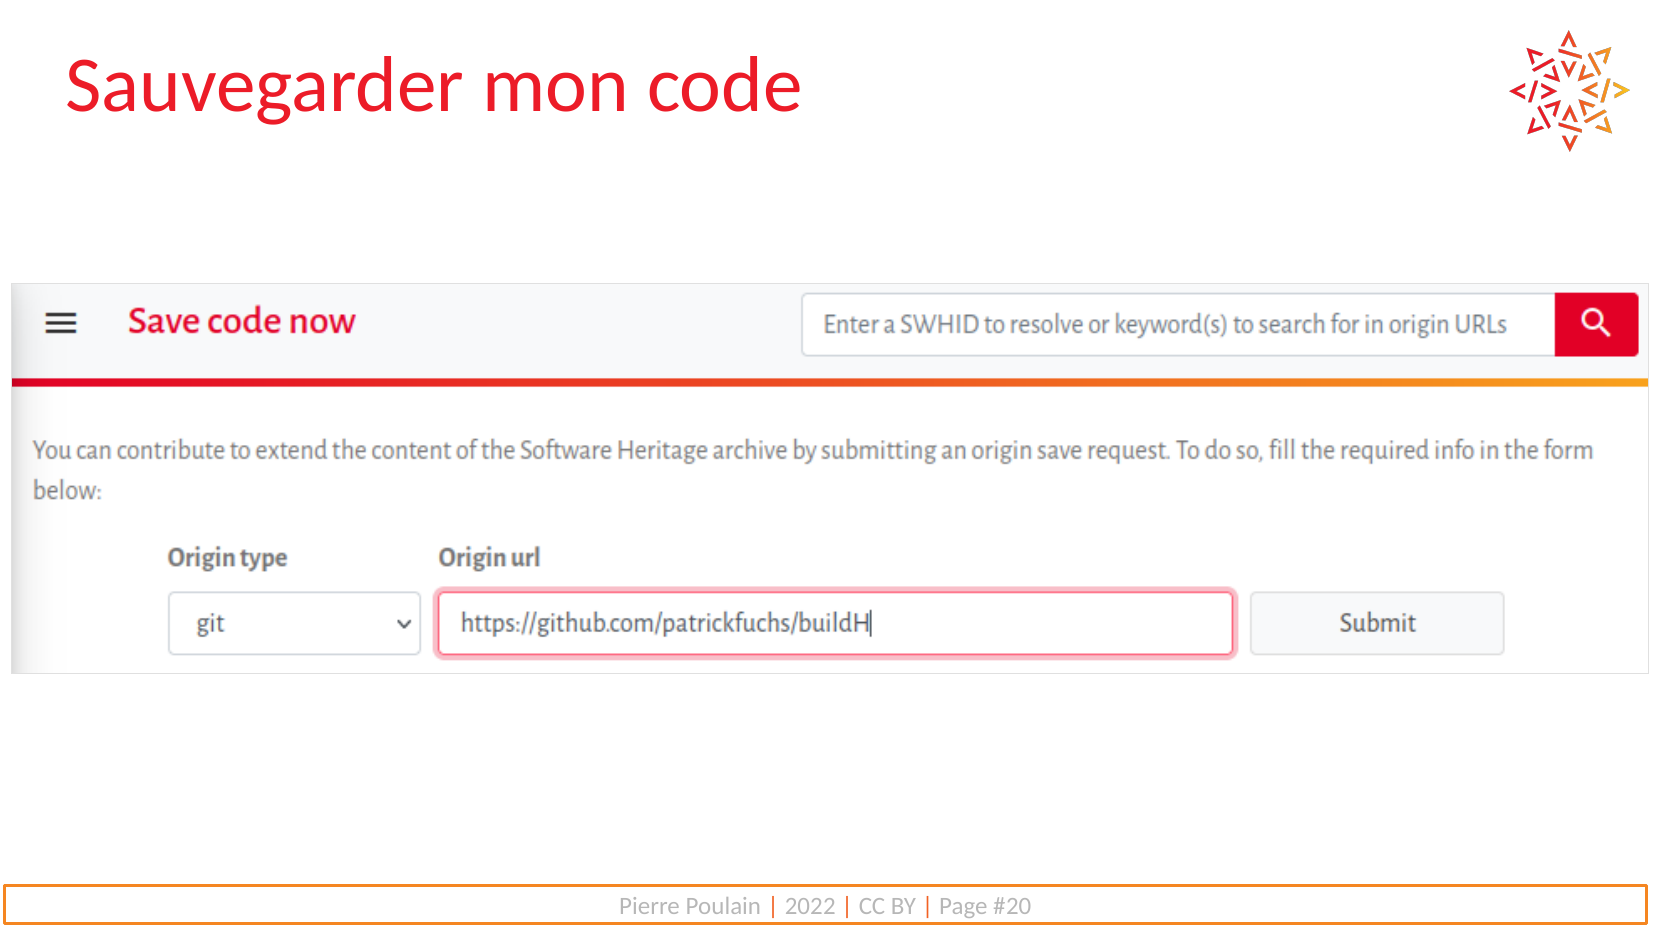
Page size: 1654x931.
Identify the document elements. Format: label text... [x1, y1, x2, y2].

picture [1554, 30, 1630, 152]
title Sauvegarder mon code [64, 13, 1554, 169]
picture [11, 283, 1649, 674]
